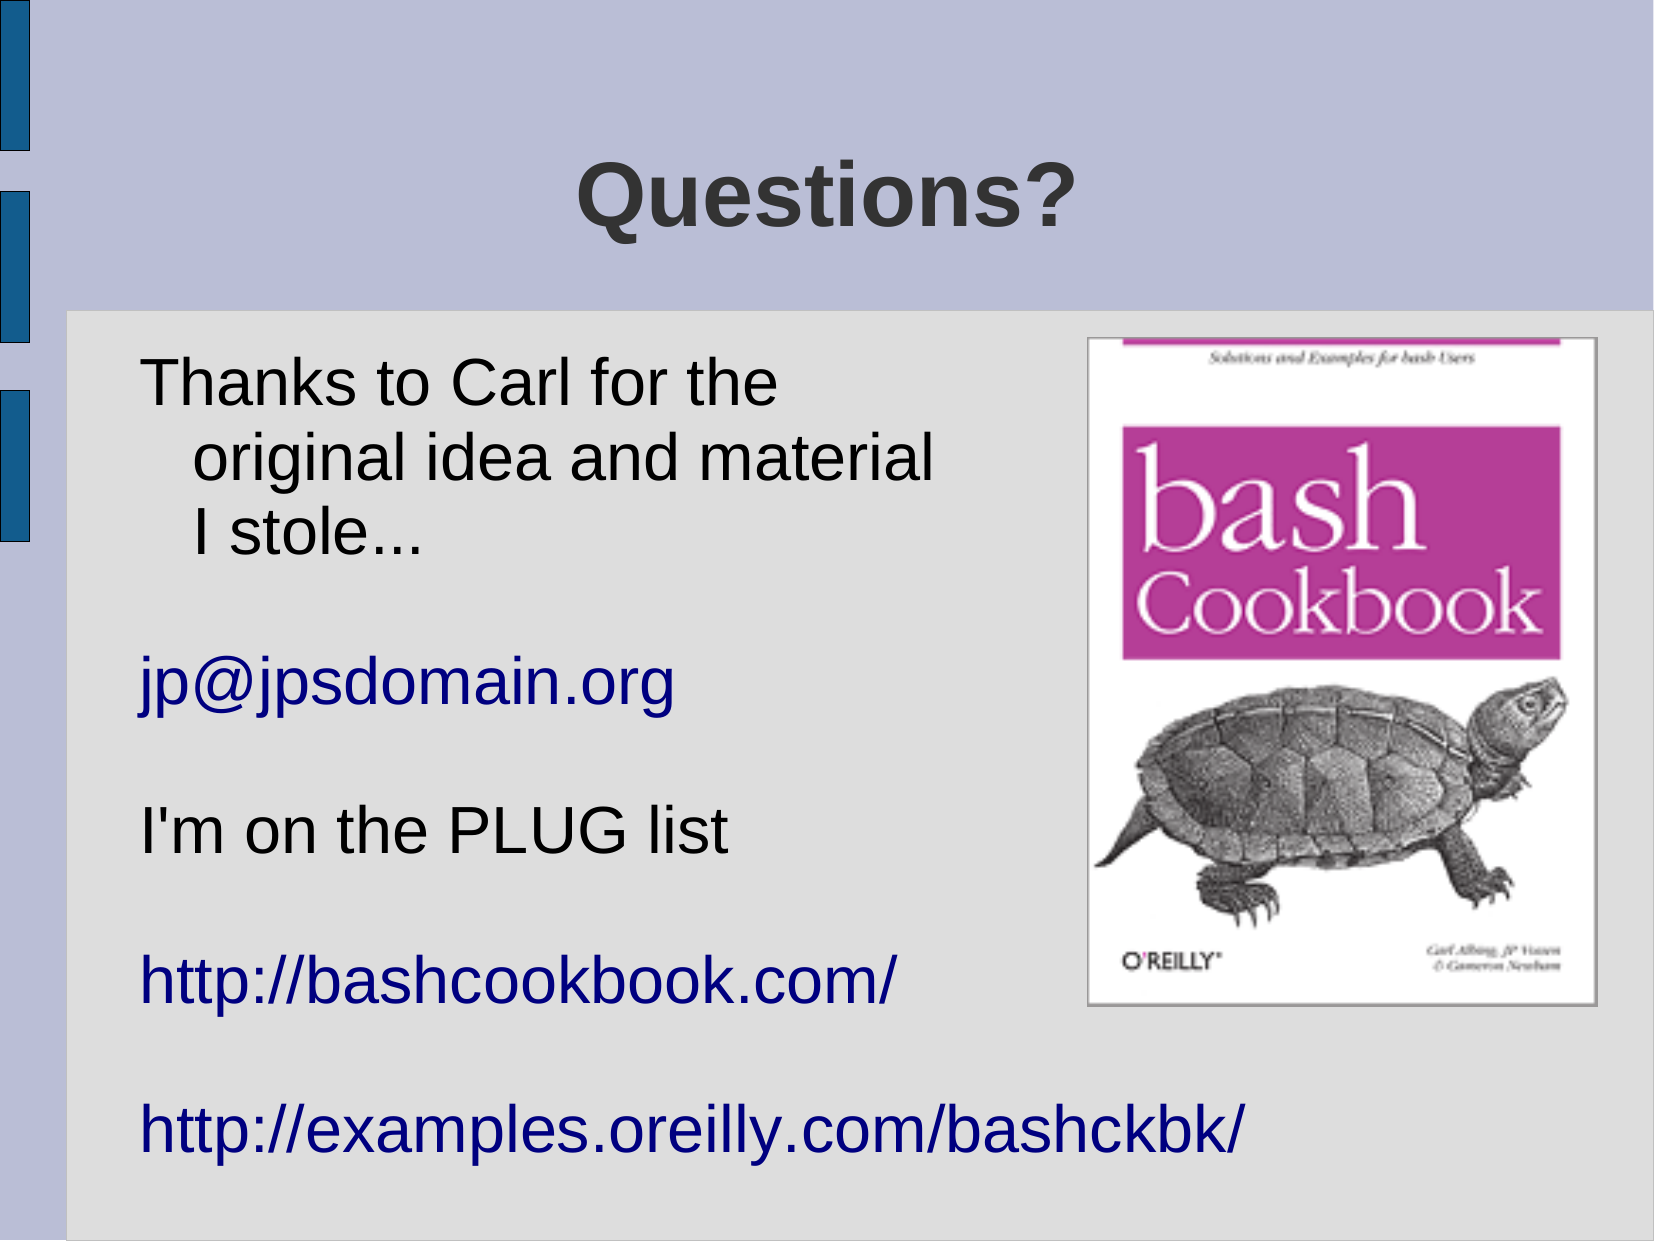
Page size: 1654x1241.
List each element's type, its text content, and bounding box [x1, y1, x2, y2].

title Questions? [121, 98, 1534, 291]
list Thanks to Carl for the original idea and material I stole... jp@jpsdomain.org I'm on the PLUG list http://bashcookbook.com/ http://examples.oreilly.com/bashckbk/ [121, 344, 1534, 1168]
picture [1087, 337, 1598, 1007]
